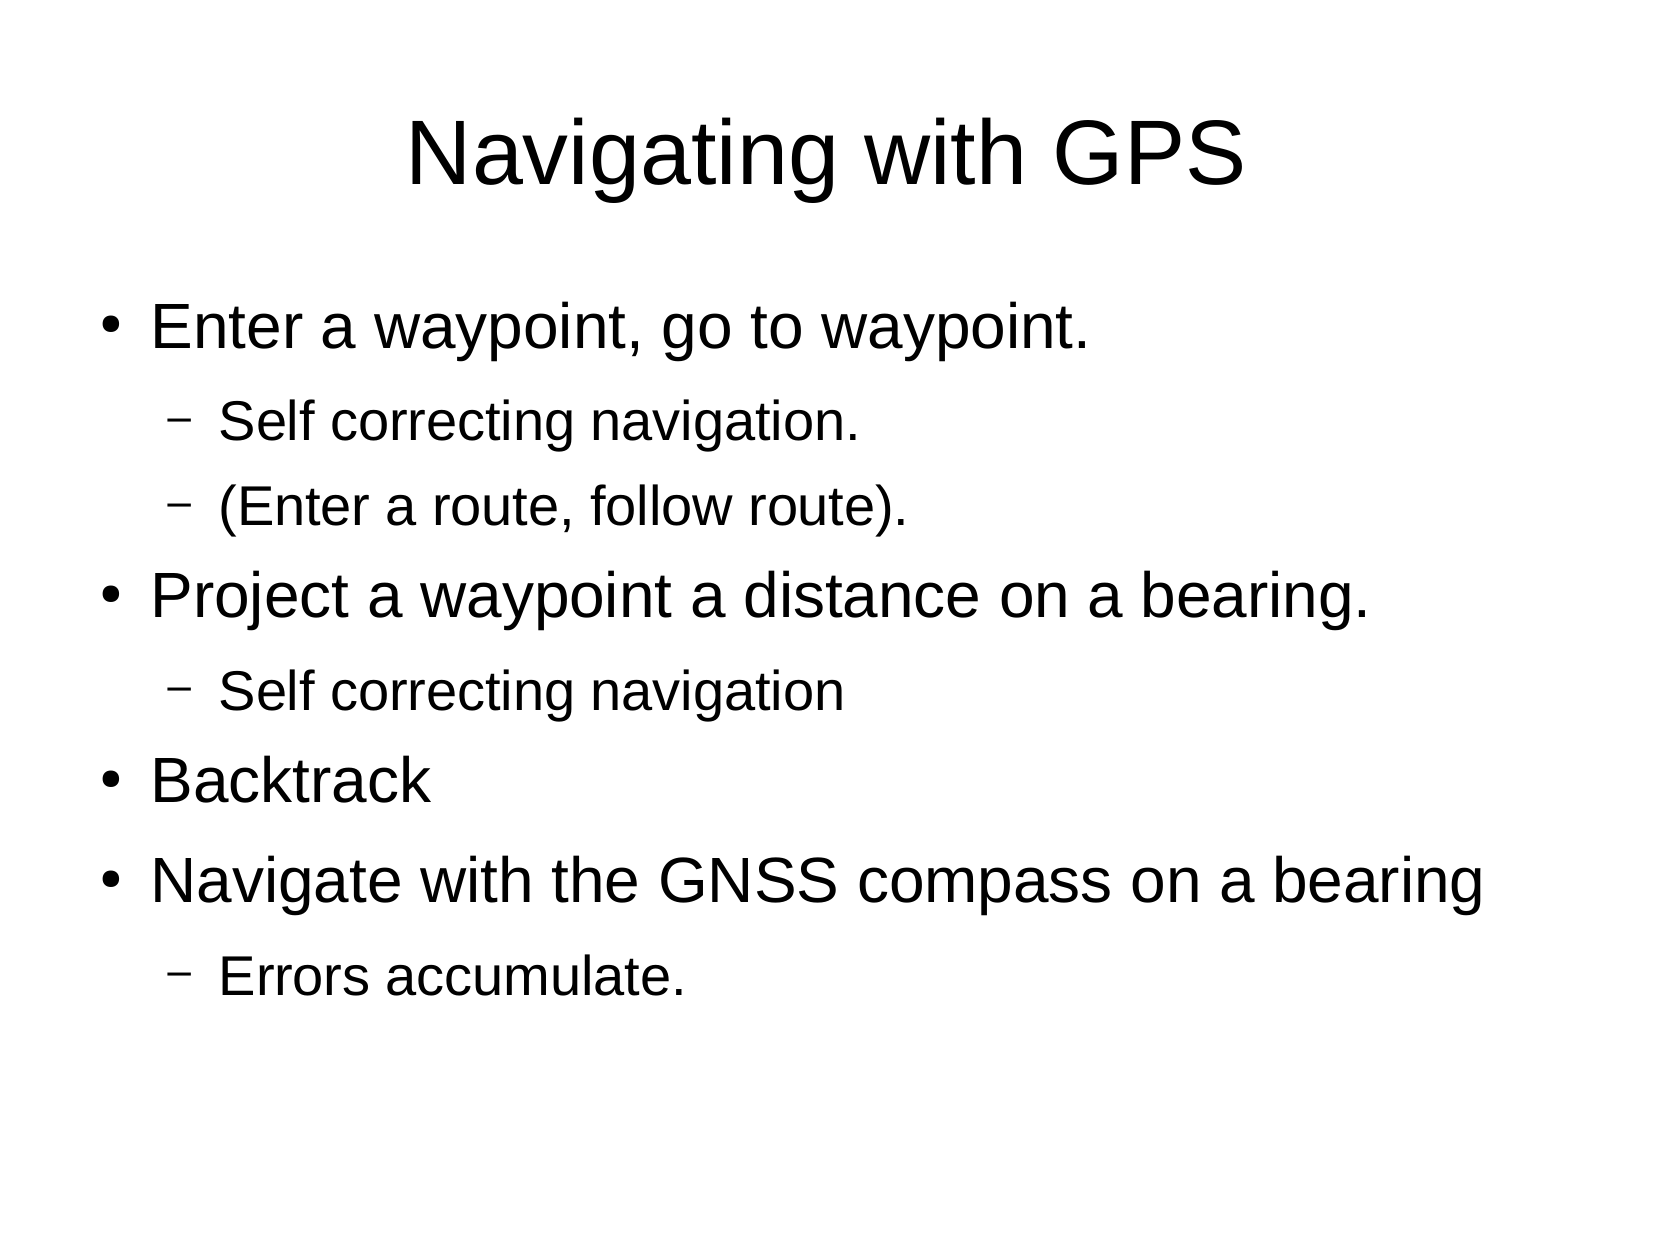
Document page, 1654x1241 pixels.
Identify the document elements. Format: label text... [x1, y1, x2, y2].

list Enter a waypoint, go to waypoint. Self correcting navigation. (Enter a route, follow route). Project a waypoint a distance on a bearing. Self correcting navigation Backtrack Navigate with the GNSS compass on a bearing Errors accumulate. [82, 290, 1571, 1010]
title Navigating with GPS [82, 49, 1571, 257]
